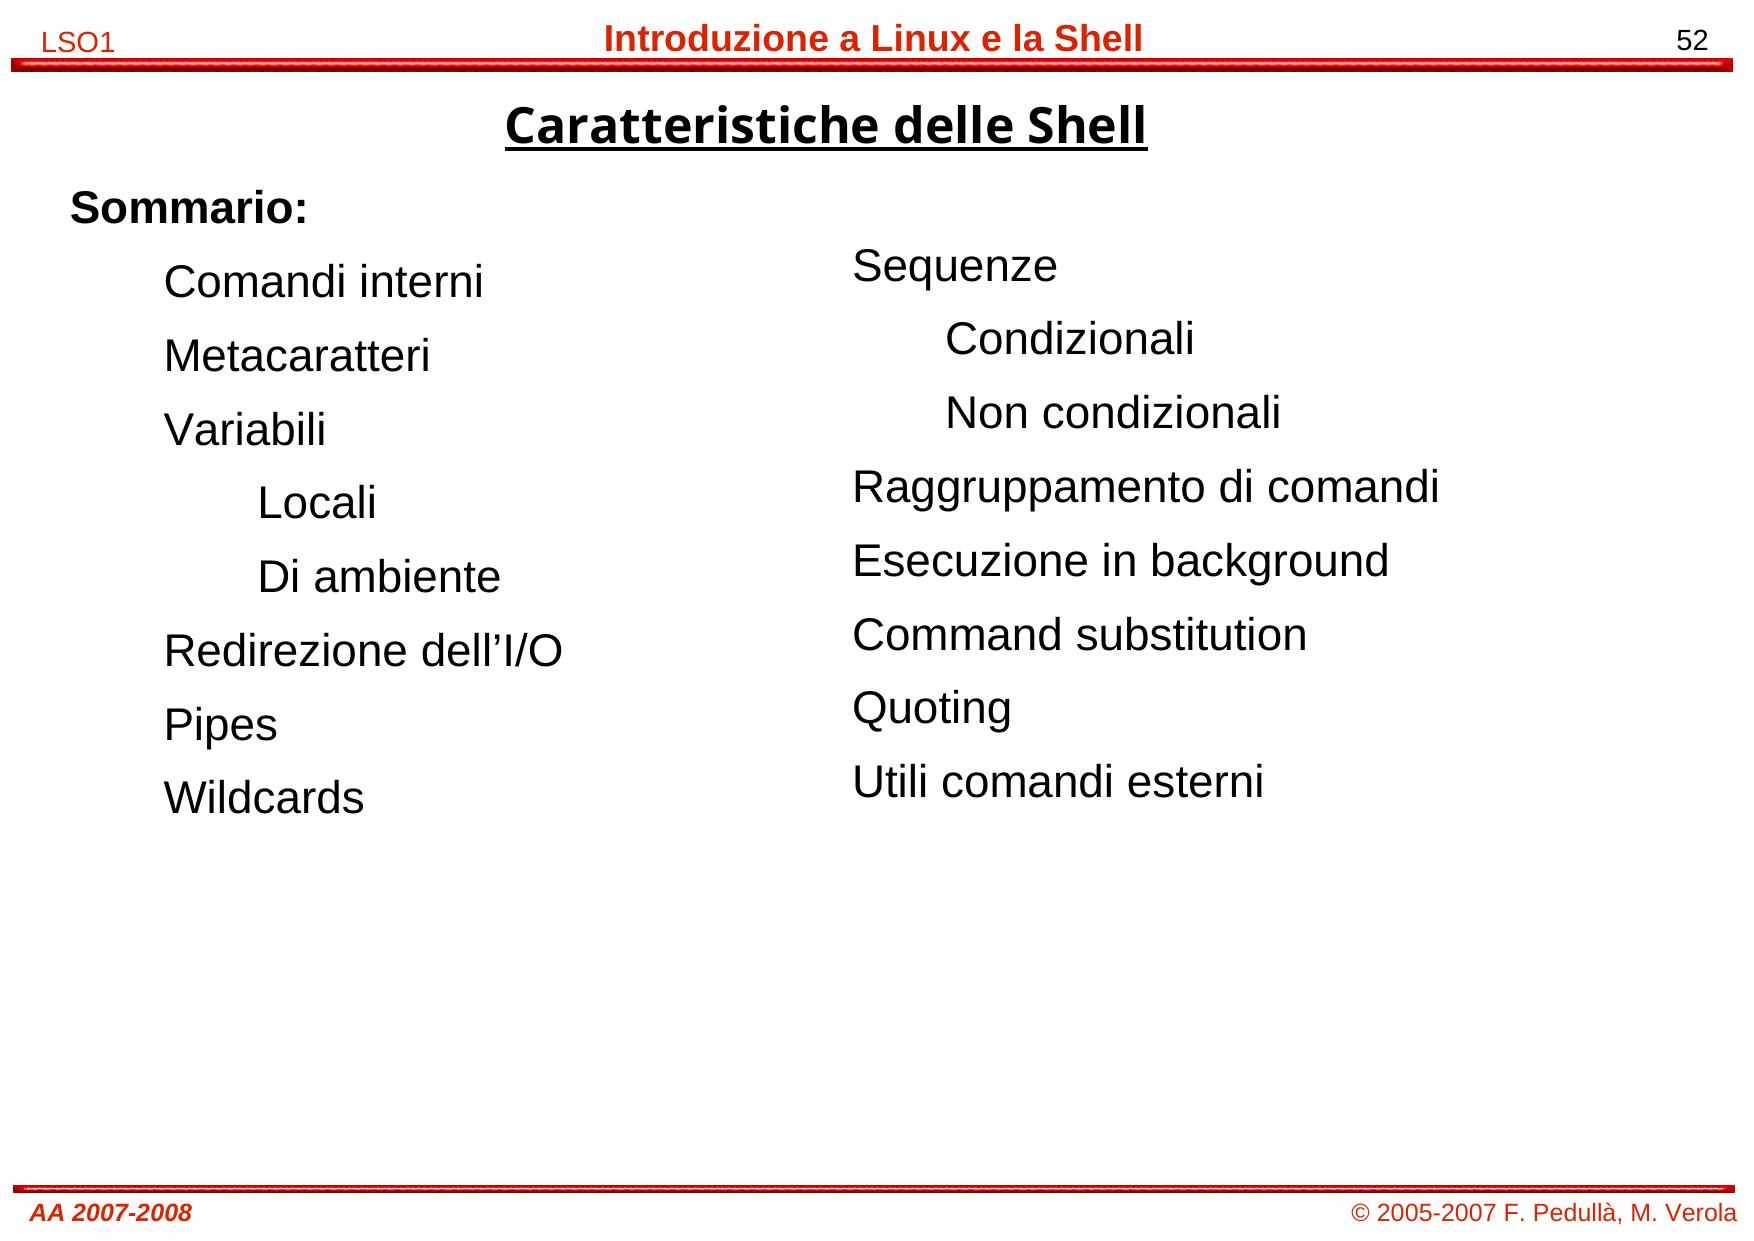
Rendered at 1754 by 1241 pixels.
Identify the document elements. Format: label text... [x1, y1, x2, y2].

title Caratteristiche delle Shell [460, 78, 1193, 174]
picture [11, 58, 1733, 72]
picture [13, 1185, 1735, 1193]
list Sommario: Comandi interni Metacaratteri Variabili Locali Di ambiente Redirezione dell’I/O Pipes Wildcards [55, 171, 746, 890]
text_box Sequenze Condizionali Non condizionali Raggruppamento di comandi Esecuzione in background Command substitution Quoting Utili comandi esterni [757, 239, 1585, 854]
